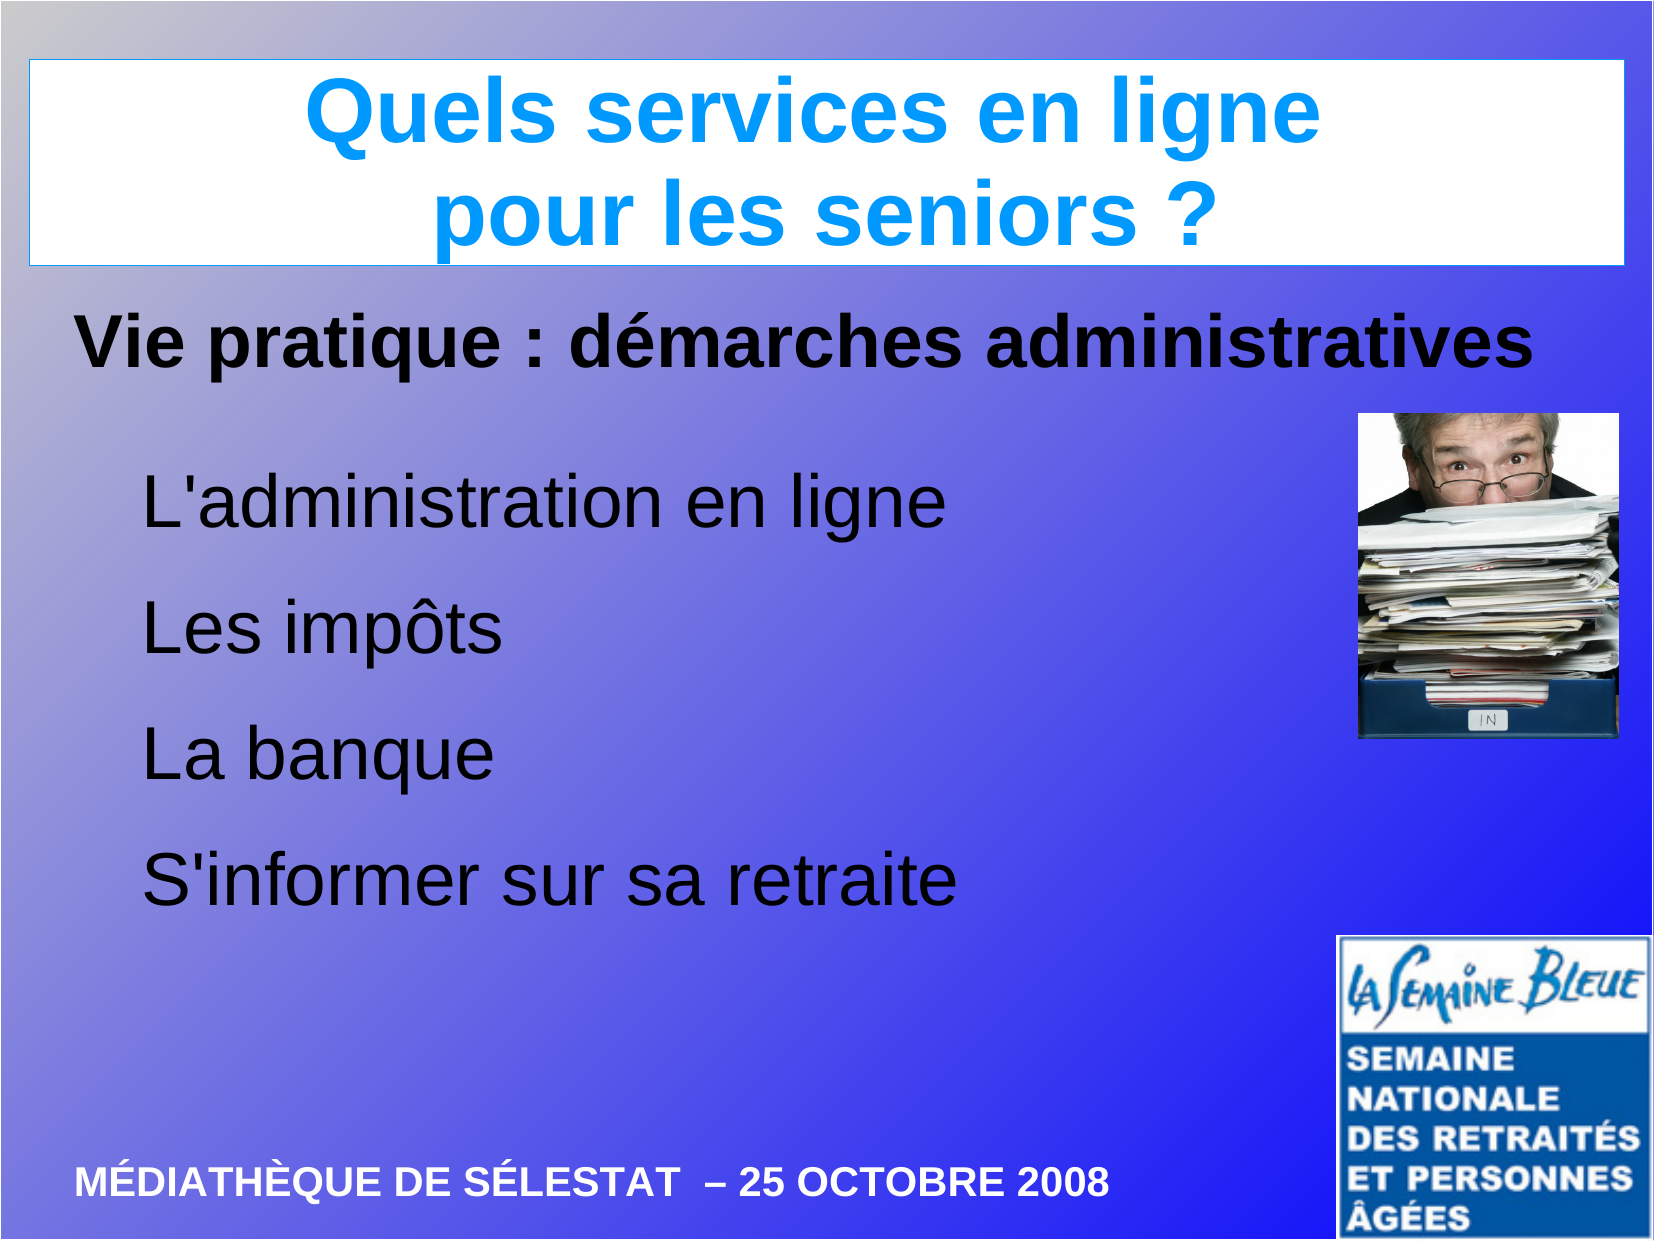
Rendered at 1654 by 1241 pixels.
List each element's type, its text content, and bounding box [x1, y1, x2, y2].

text_box [0, 0, 1654, 1241]
text_box Vie pratique : démarches administratives [59, 292, 1625, 392]
text_box Quels services en ligne pour les seniors ? [29, 59, 1625, 266]
picture [1336, 935, 1654, 1241]
subtitle L'administration en ligne Les impôts La banque S'informer sur sa retraite [118, 413, 1571, 927]
picture [1358, 413, 1619, 739]
text_box MÉDIATHÈQUE DE SÉLESTAT – 25 OCTOBRE 2008 [59, 1151, 1329, 1214]
